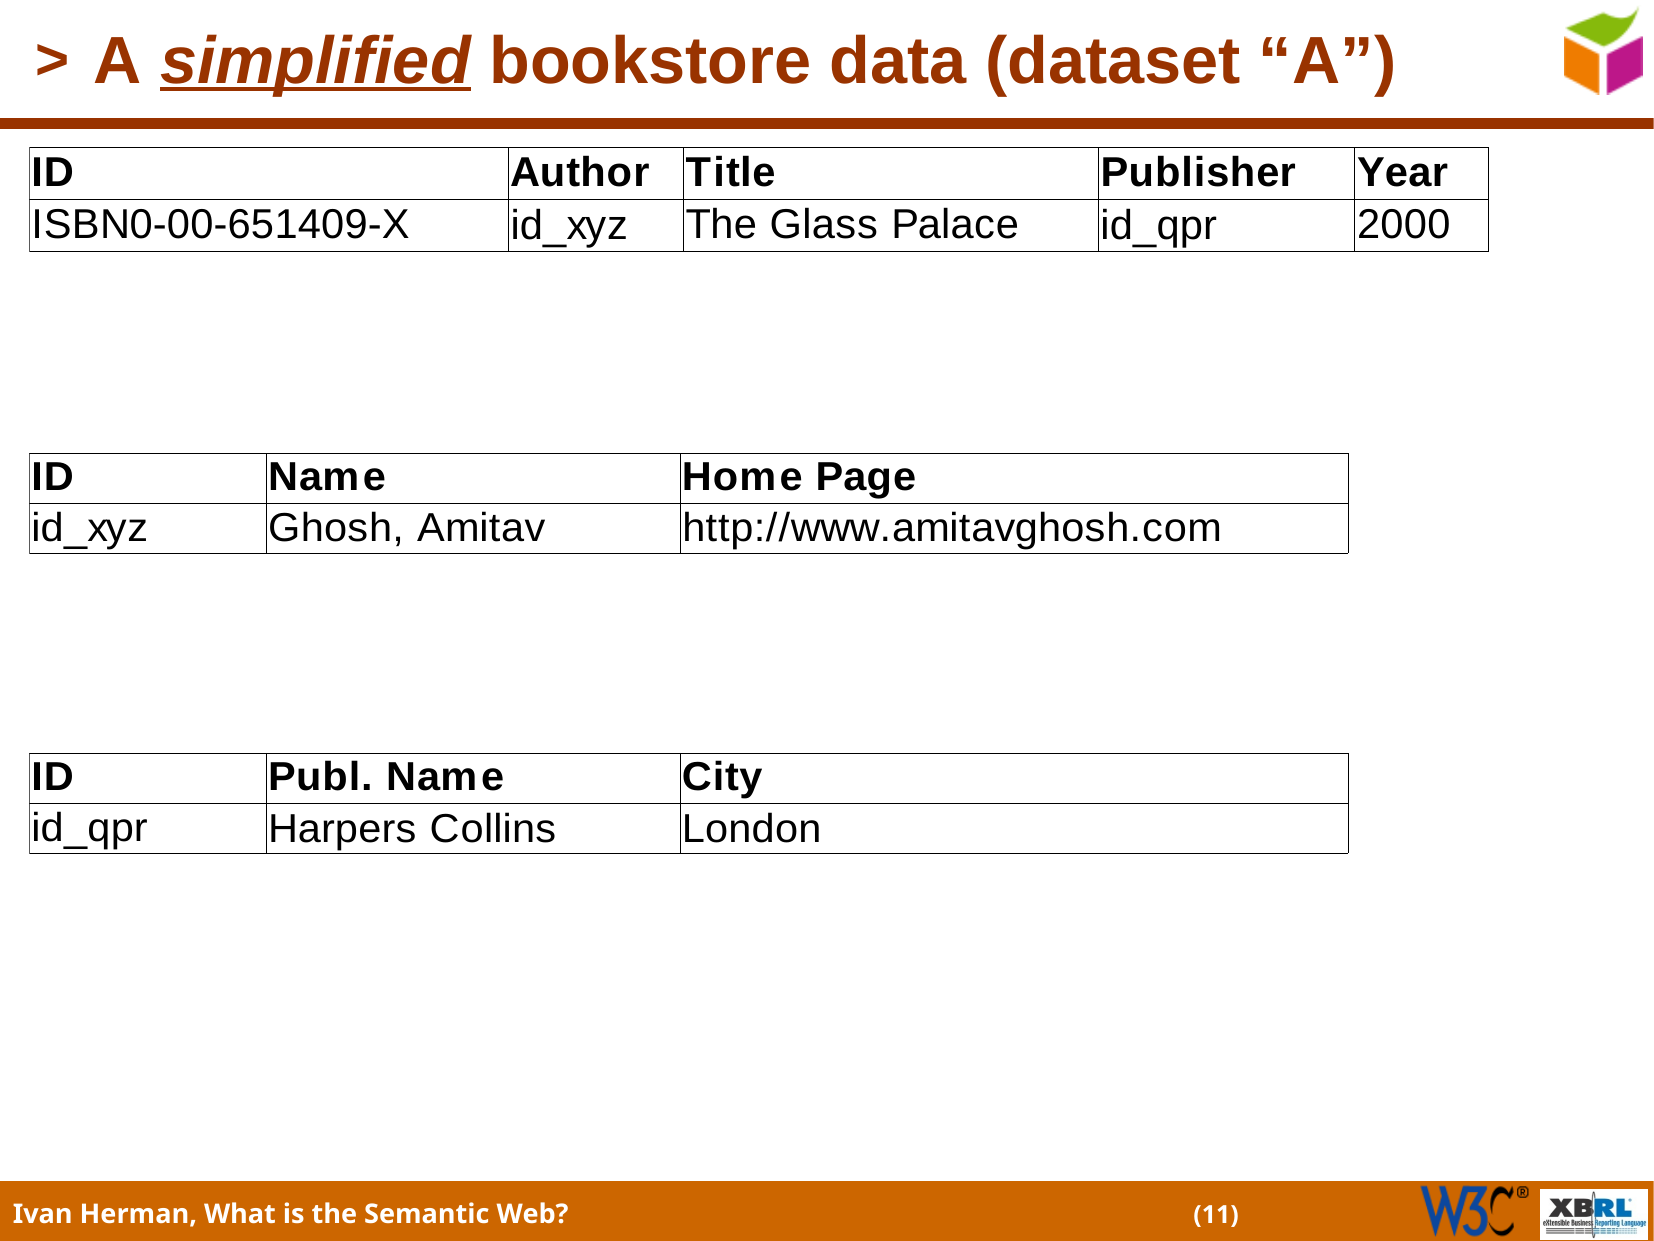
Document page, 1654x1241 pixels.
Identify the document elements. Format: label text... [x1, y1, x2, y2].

title A simplified bookstore data (dataset “A”) [93, 0, 1493, 119]
chart [29, 147, 1624, 1241]
picture [1606, 1189, 1648, 1240]
picture [1564, 5, 1643, 95]
